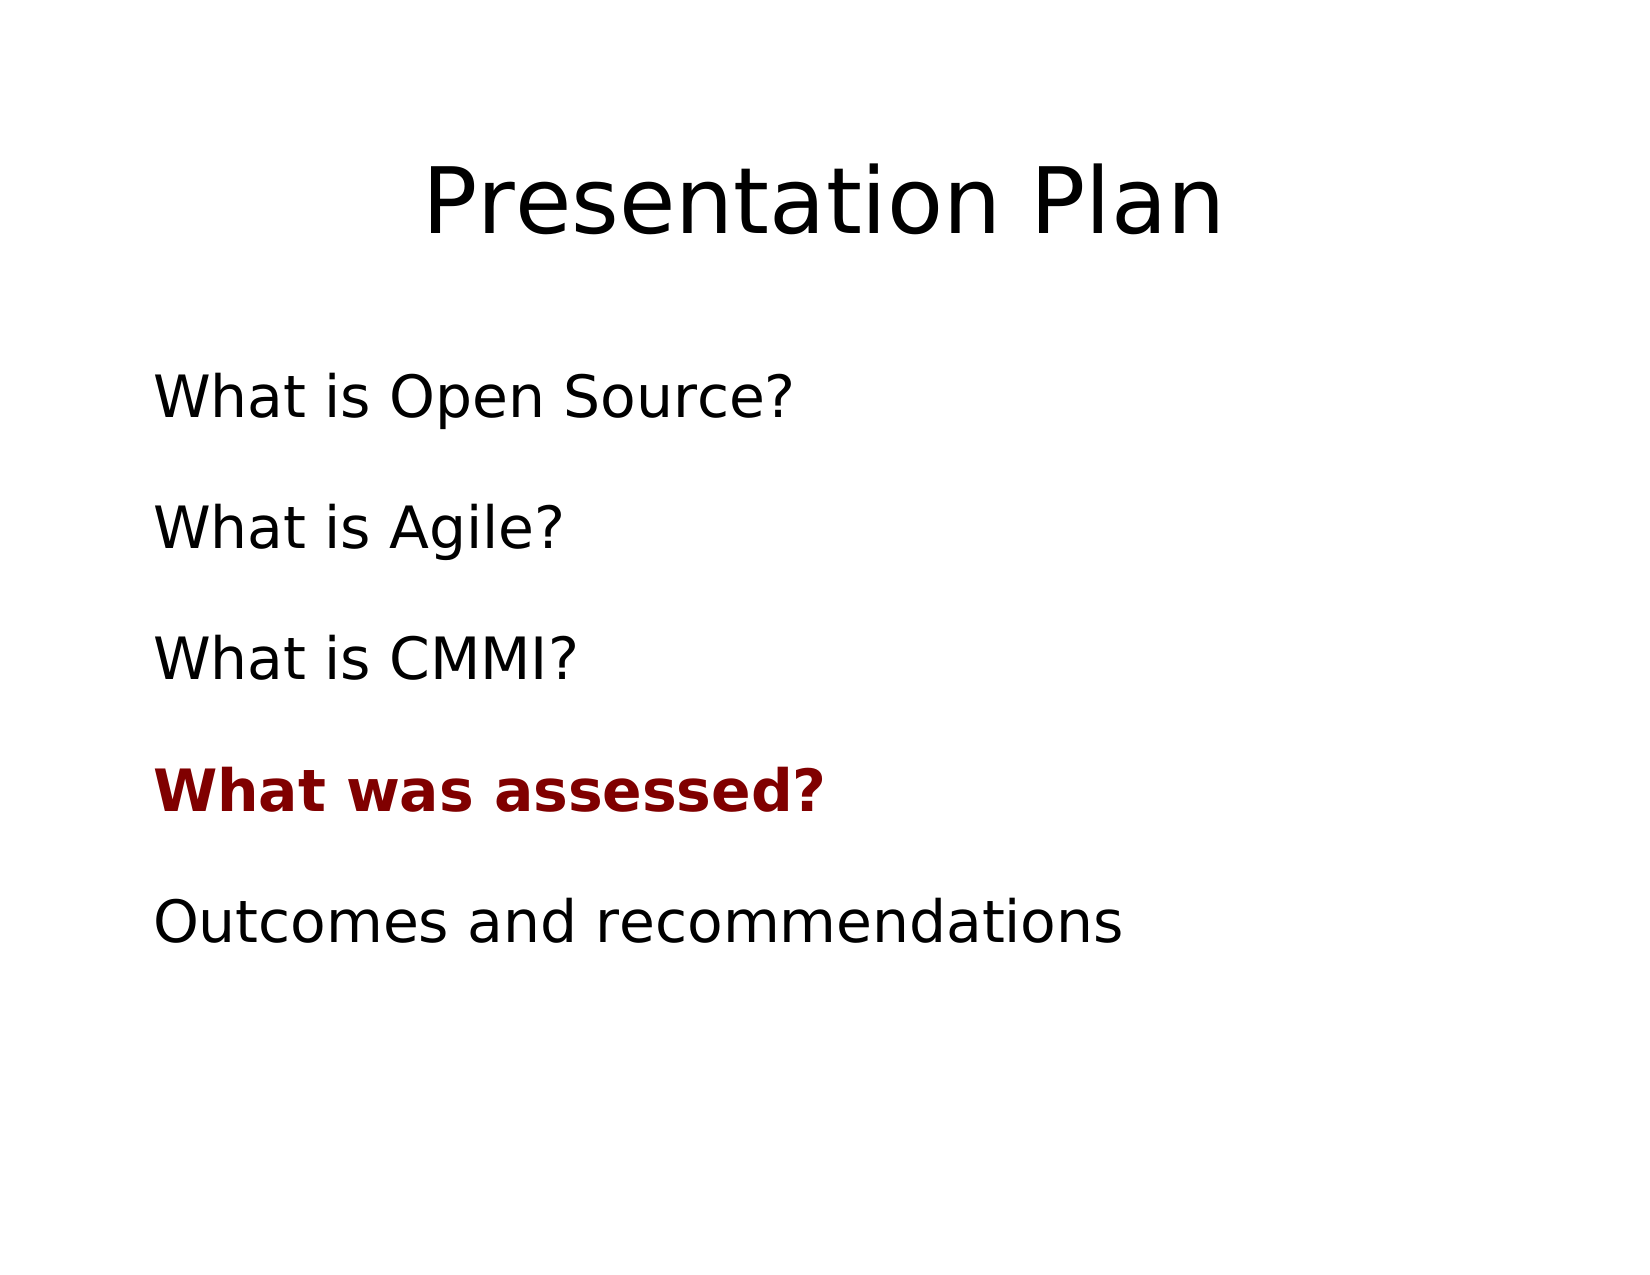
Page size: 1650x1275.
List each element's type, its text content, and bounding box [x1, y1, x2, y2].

title Presentation Plan [135, 112, 1515, 291]
list What is Open Source? What is Agile? What is CMMI? What was assessed? Outcomes and recommendations [135, 329, 1515, 1094]
